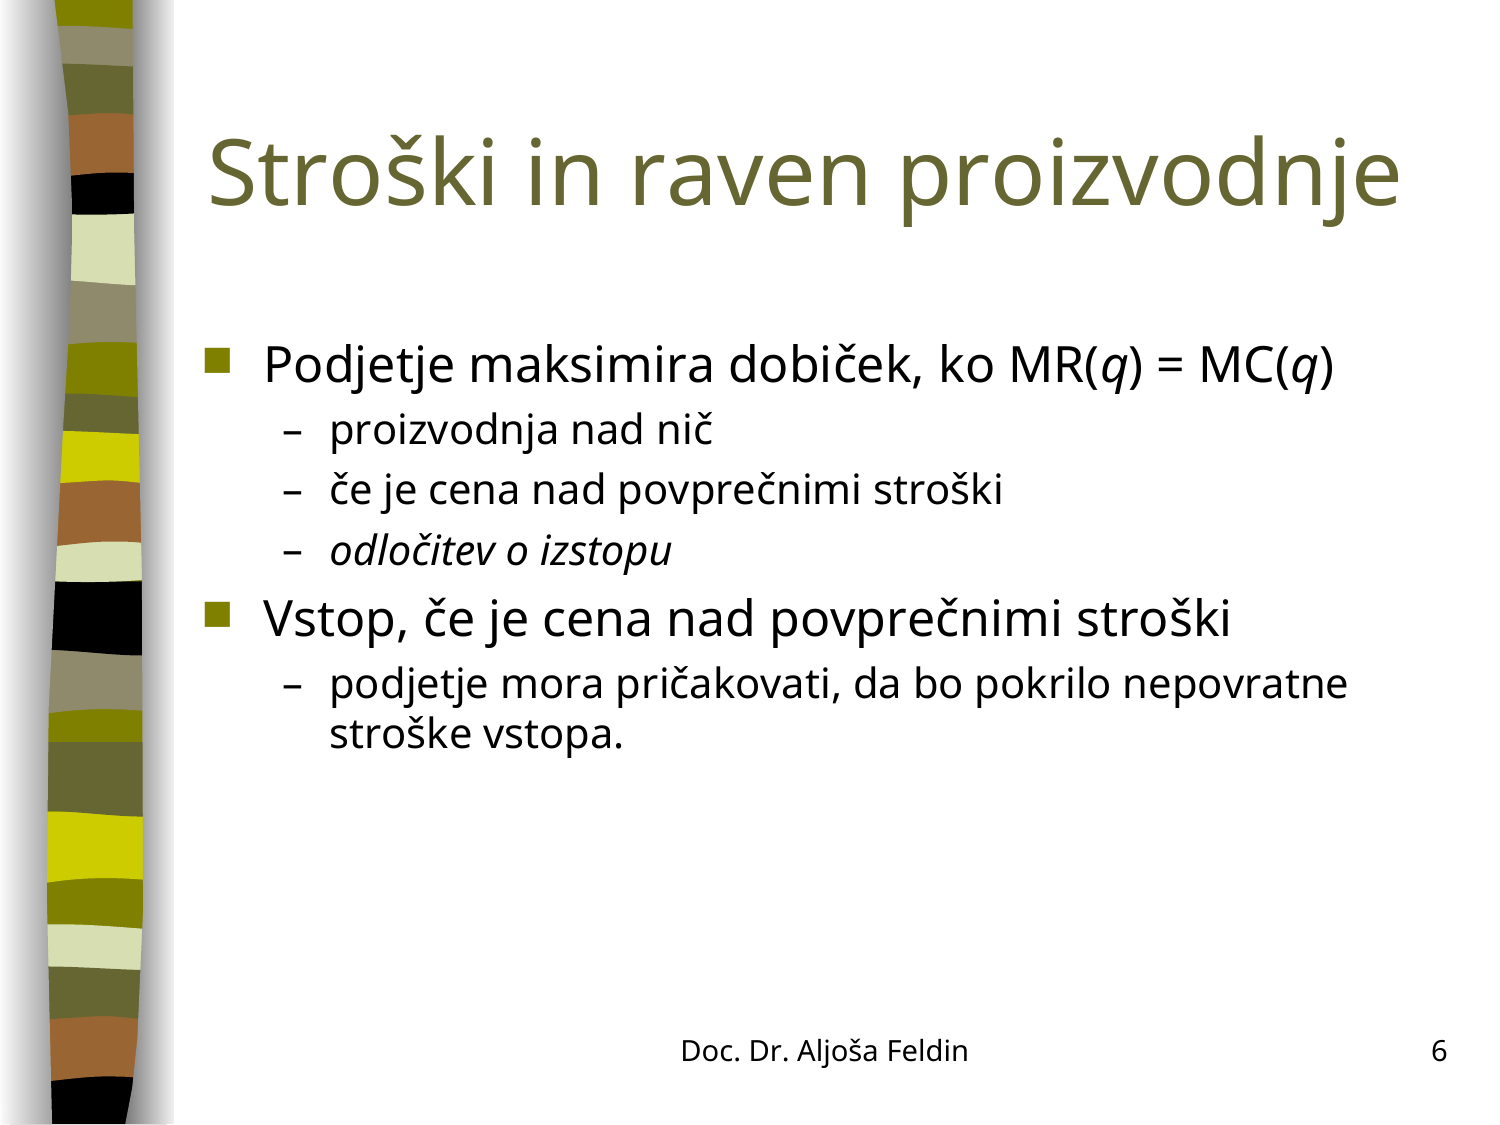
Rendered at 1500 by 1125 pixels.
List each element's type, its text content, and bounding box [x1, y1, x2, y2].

title Stroški in raven proizvodnje [192, 74, 1468, 263]
list Podjetje maksimira dobiček, ko MR(q) = MC(q) proizvodnja nad nič če je cena nad povprečnimi stroški odločitev o izstopu Vstop, če je cena nad povprečnimi stroški podjetje mora pričakovati, da bo pokrilo nepovratne stroške vstopa. [192, 324, 1468, 1001]
text_box <number> [1149, 1025, 1463, 1101]
text_box Doc. Dr. Aljoša Feldin [587, 1025, 1063, 1101]
